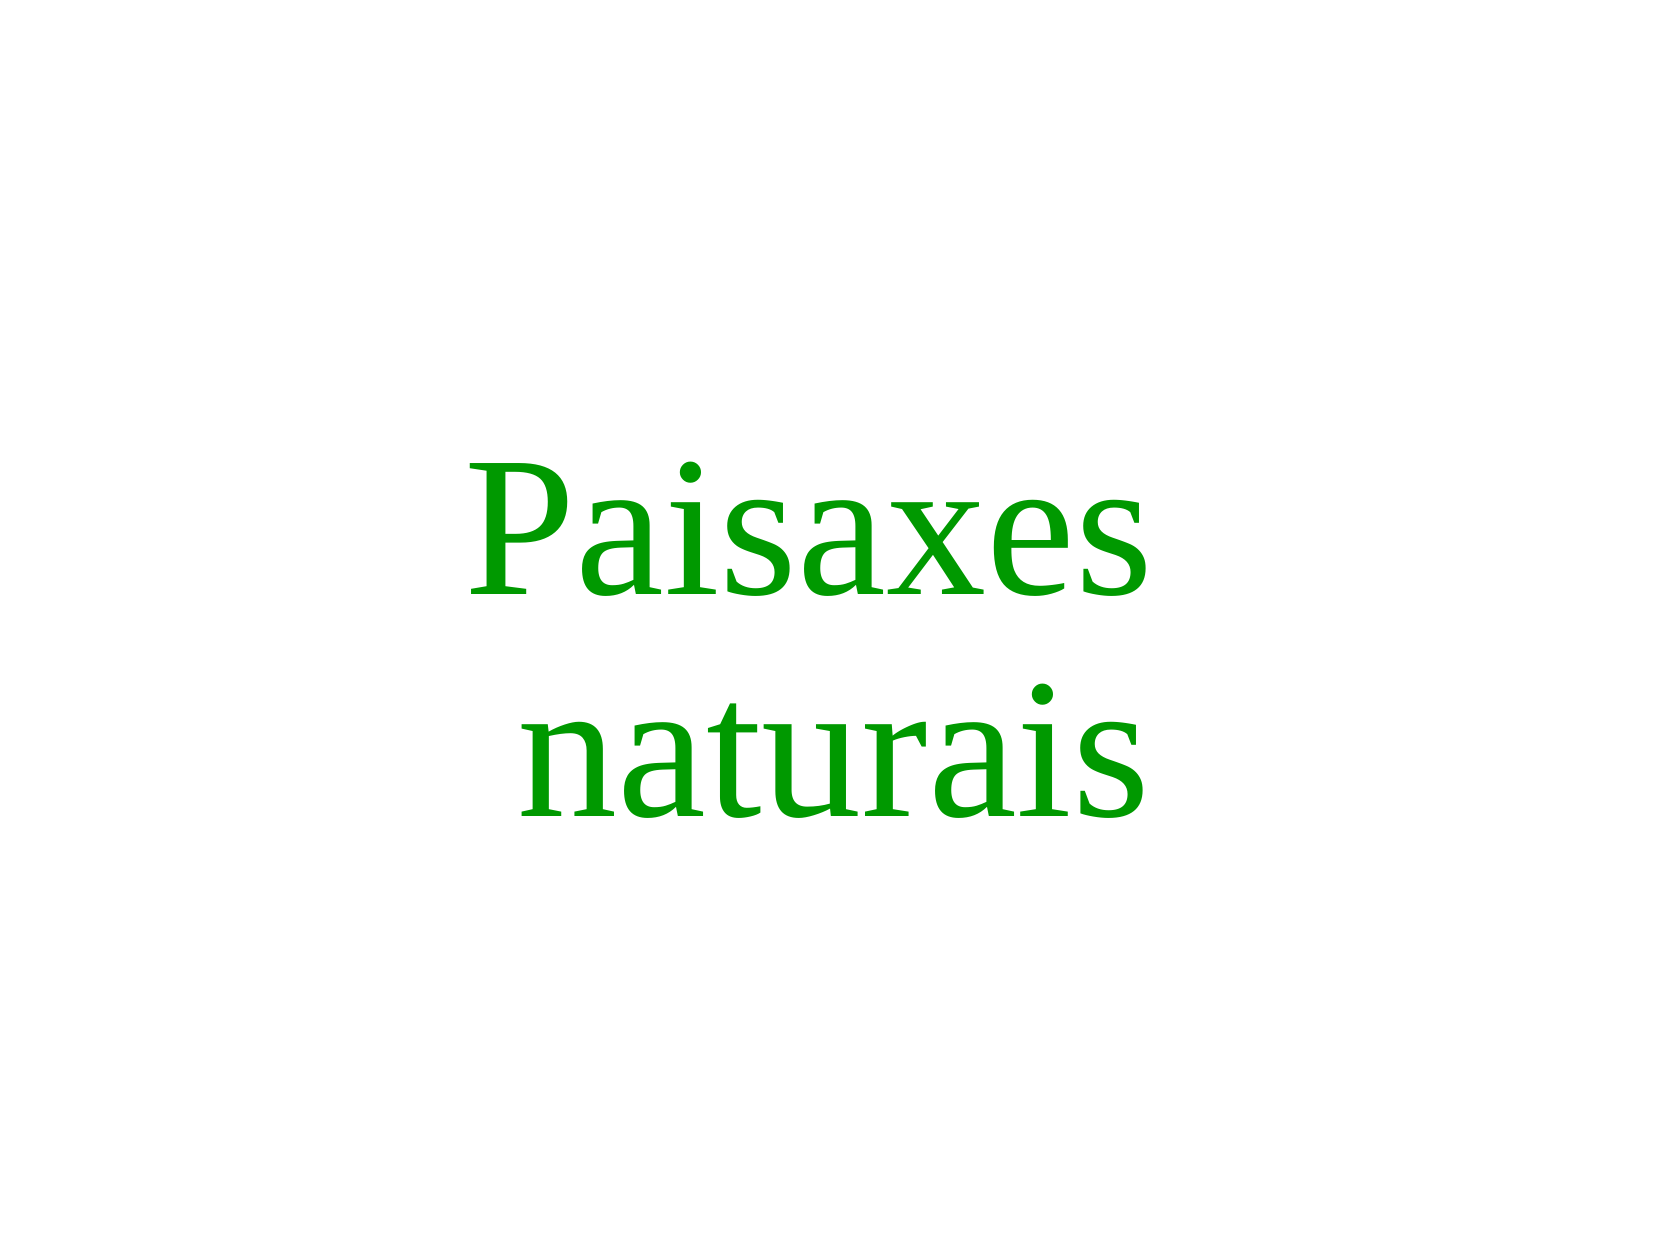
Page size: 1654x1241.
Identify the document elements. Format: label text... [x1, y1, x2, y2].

text_box Paisaxes naturais [36, 409, 1632, 867]
